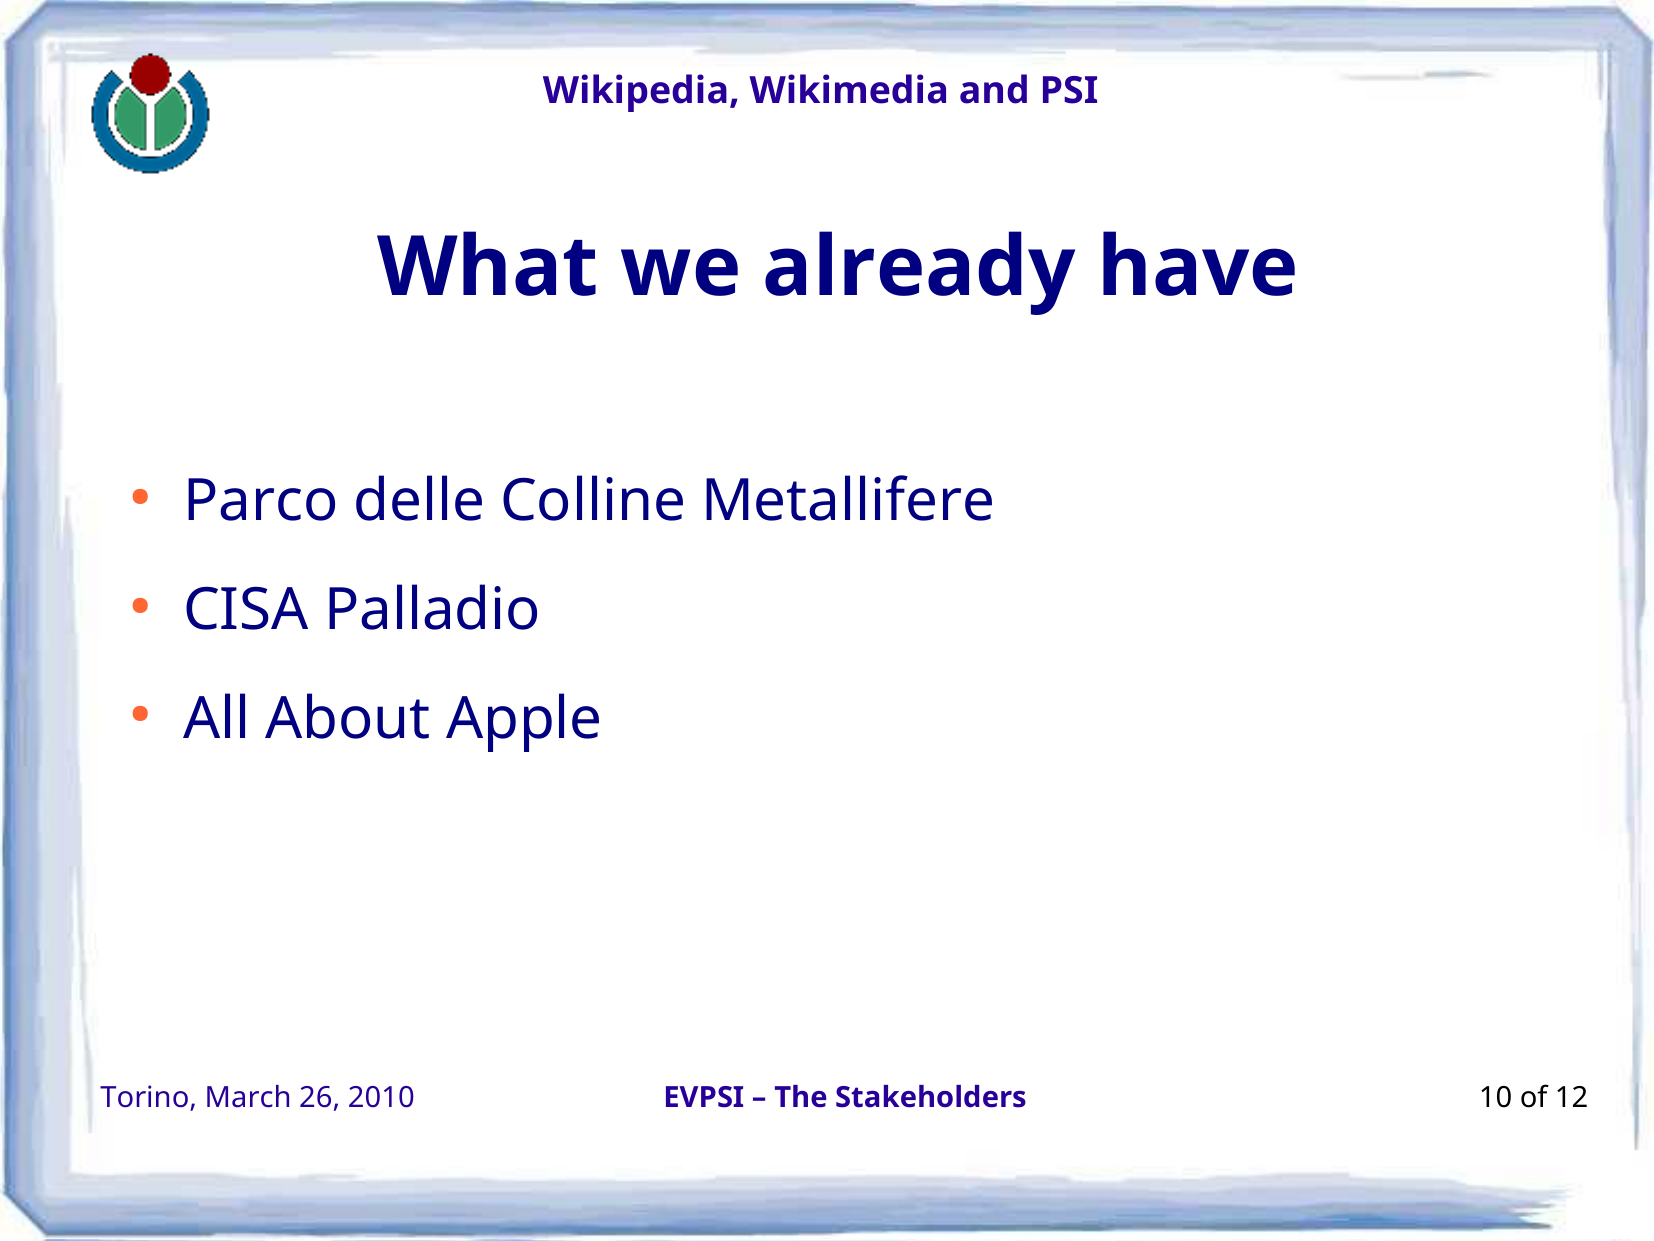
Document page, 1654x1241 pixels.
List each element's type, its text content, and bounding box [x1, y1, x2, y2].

list What we already have Parco delle Colline Metallifere CISA Palladio All About Apple [112, 206, 1565, 886]
title Wikipedia, Wikimedia and PSI [76, 59, 1565, 119]
picture [0, 0, 1654, 1241]
